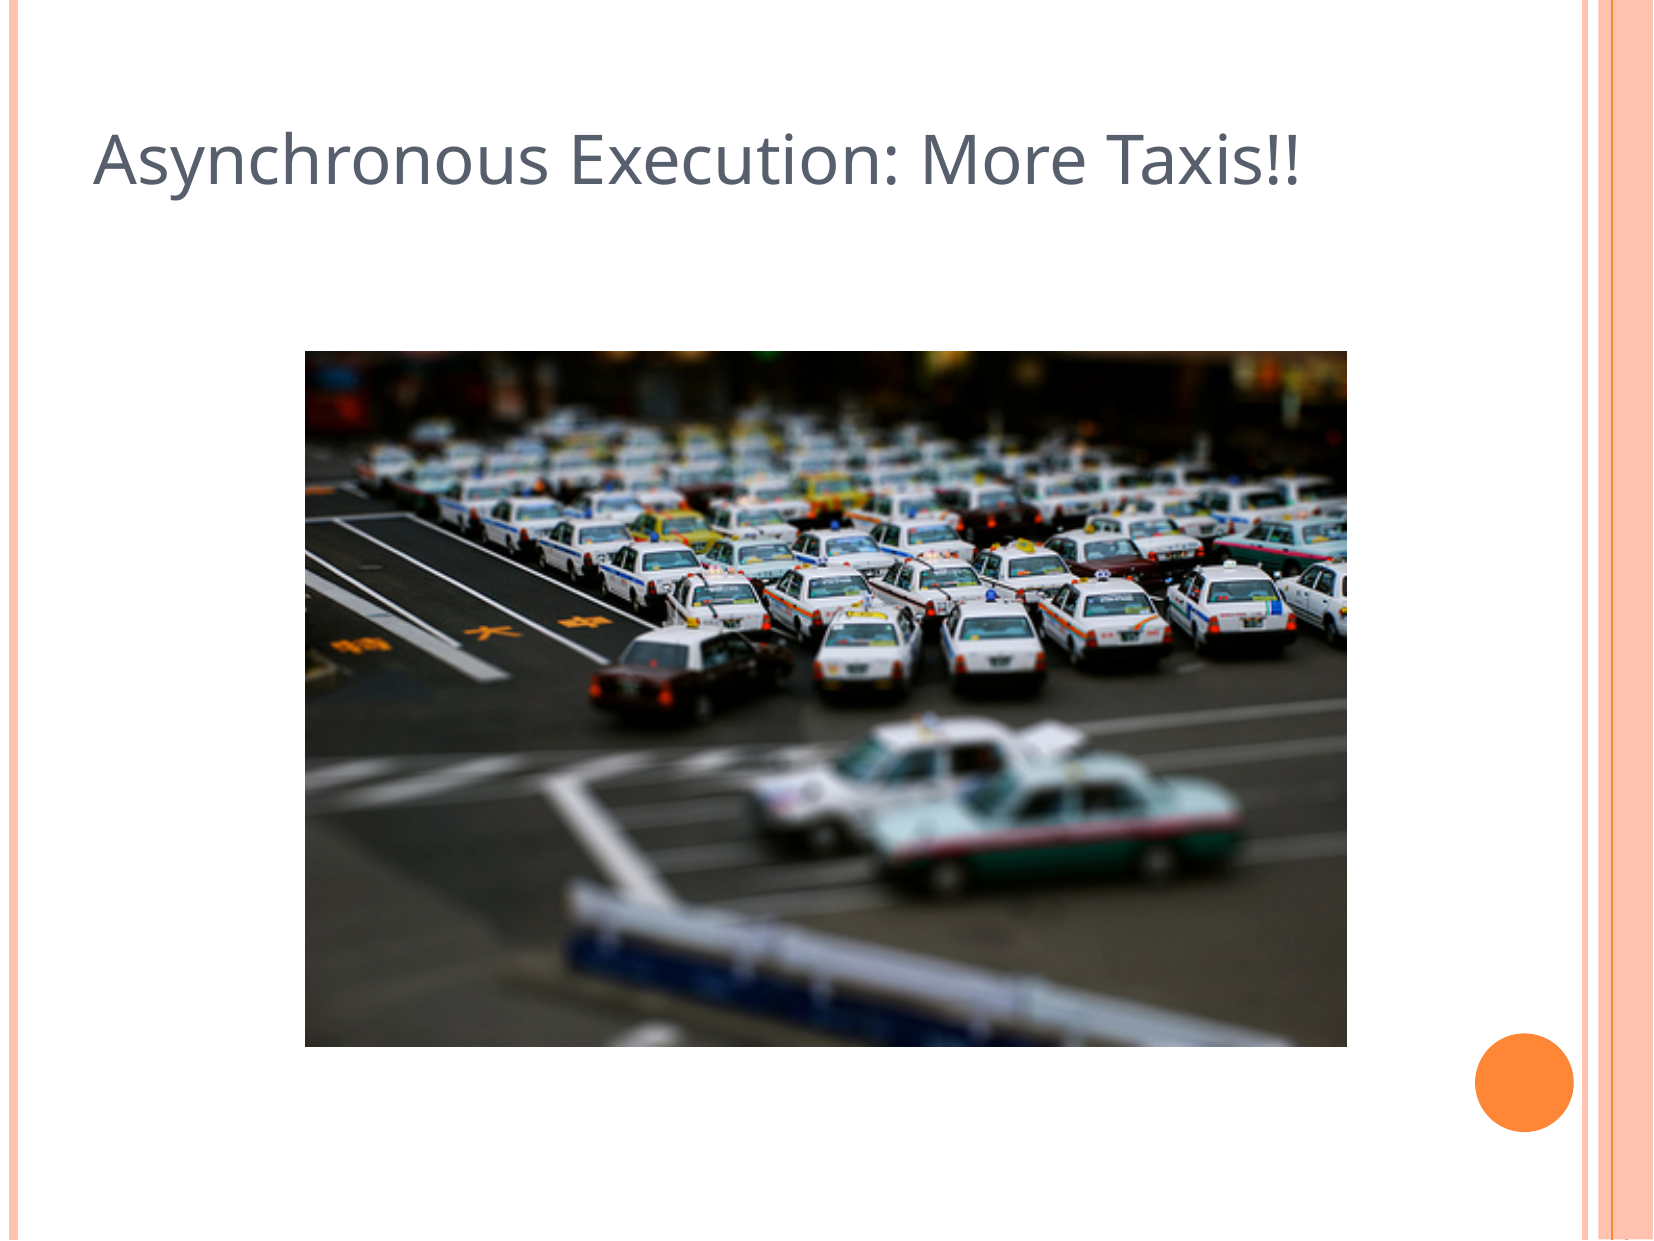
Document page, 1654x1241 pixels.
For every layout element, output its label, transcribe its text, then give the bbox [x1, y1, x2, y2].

text_box Asynchronous Execution: More Taxis!! [76, 0, 1565, 207]
picture [305, 351, 1347, 1047]
